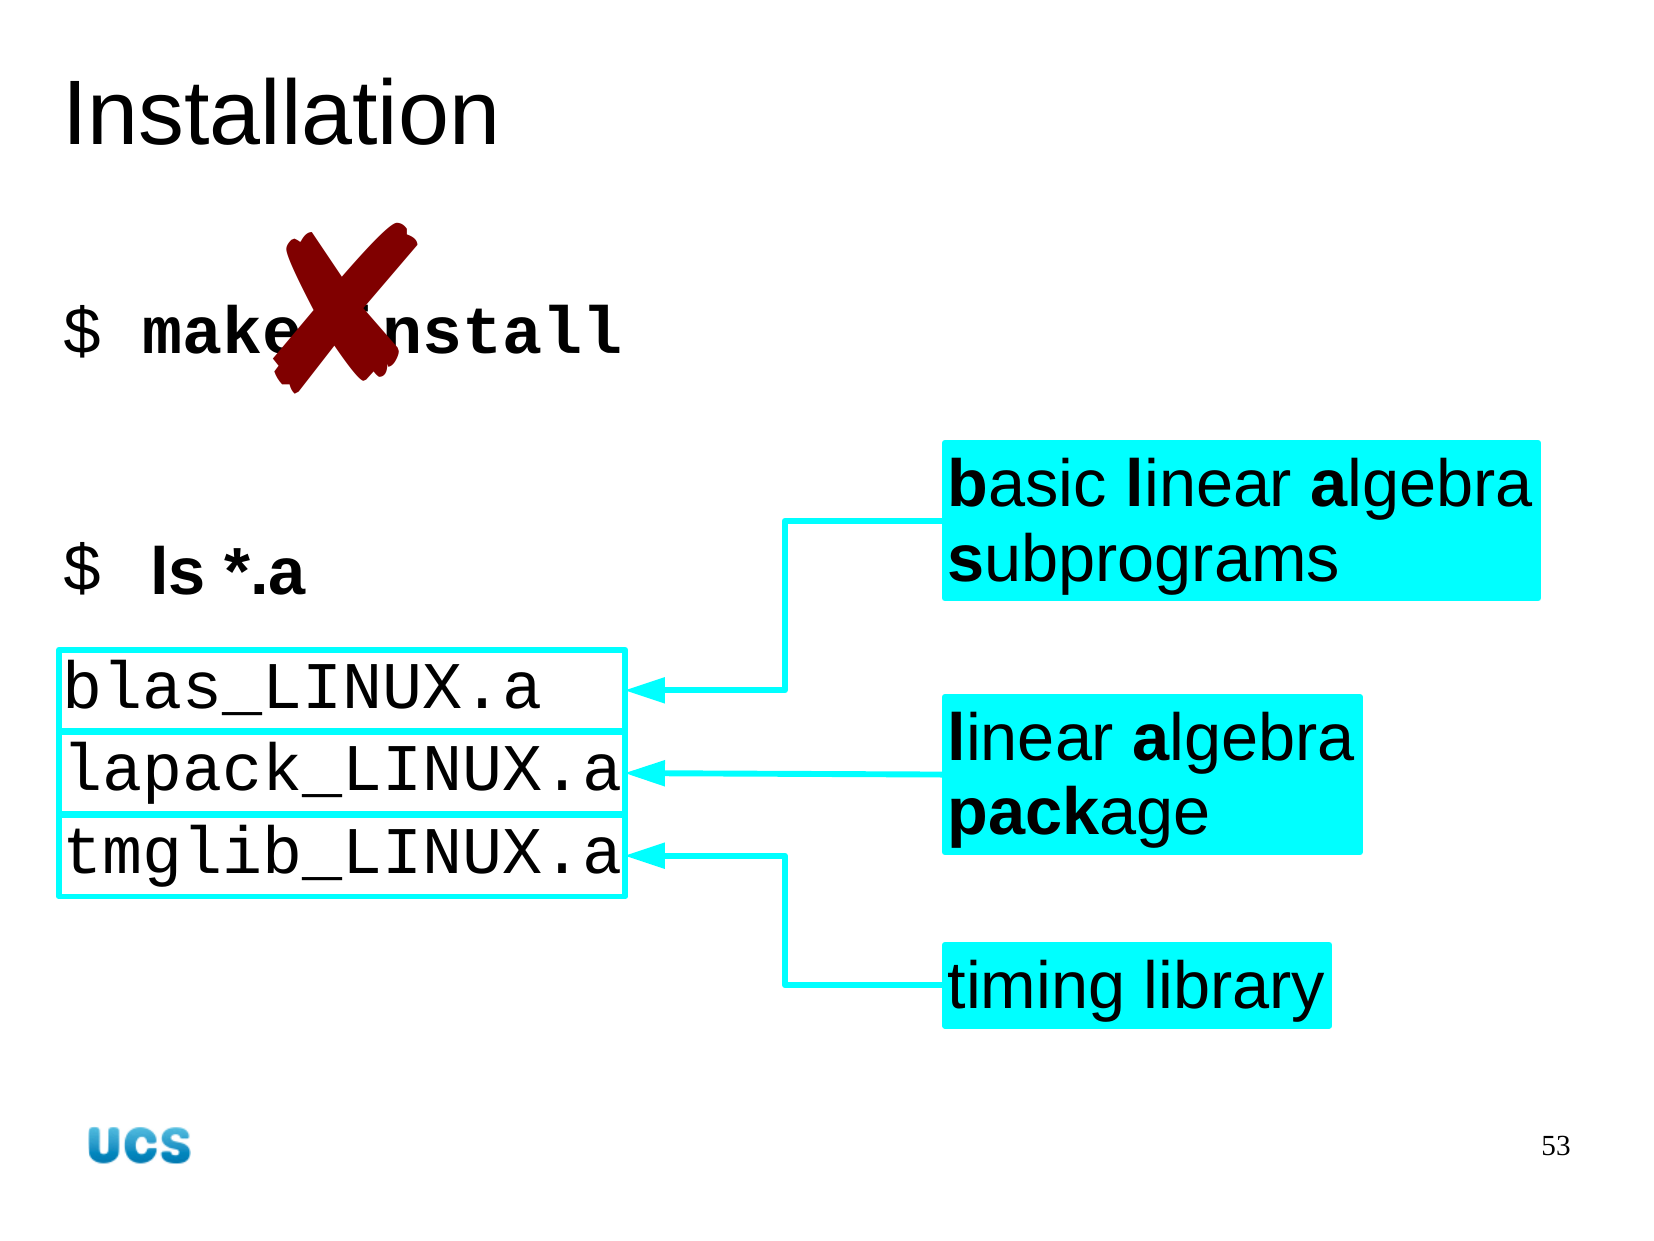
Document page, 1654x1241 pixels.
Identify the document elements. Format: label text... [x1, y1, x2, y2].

picture [88, 1126, 191, 1165]
text_box linear algebra package [944, 696, 1360, 853]
text_box ✘ [265, 177, 427, 484]
text_box blas_LINUX.a [59, 649, 626, 729]
text_box ls *.a [147, 531, 310, 613]
text_box Installation [59, 59, 505, 168]
text_box basic linear algebra subprograms [944, 442, 1539, 599]
text_box $ make install [59, 295, 265, 377]
text_box tmglib_LINUX.a [59, 817, 626, 897]
text_box timing library [944, 944, 1330, 1026]
text_box $ [59, 531, 106, 613]
text_box $ make install [427, 295, 626, 377]
text_box lapack_LINUX.a [59, 732, 626, 814]
